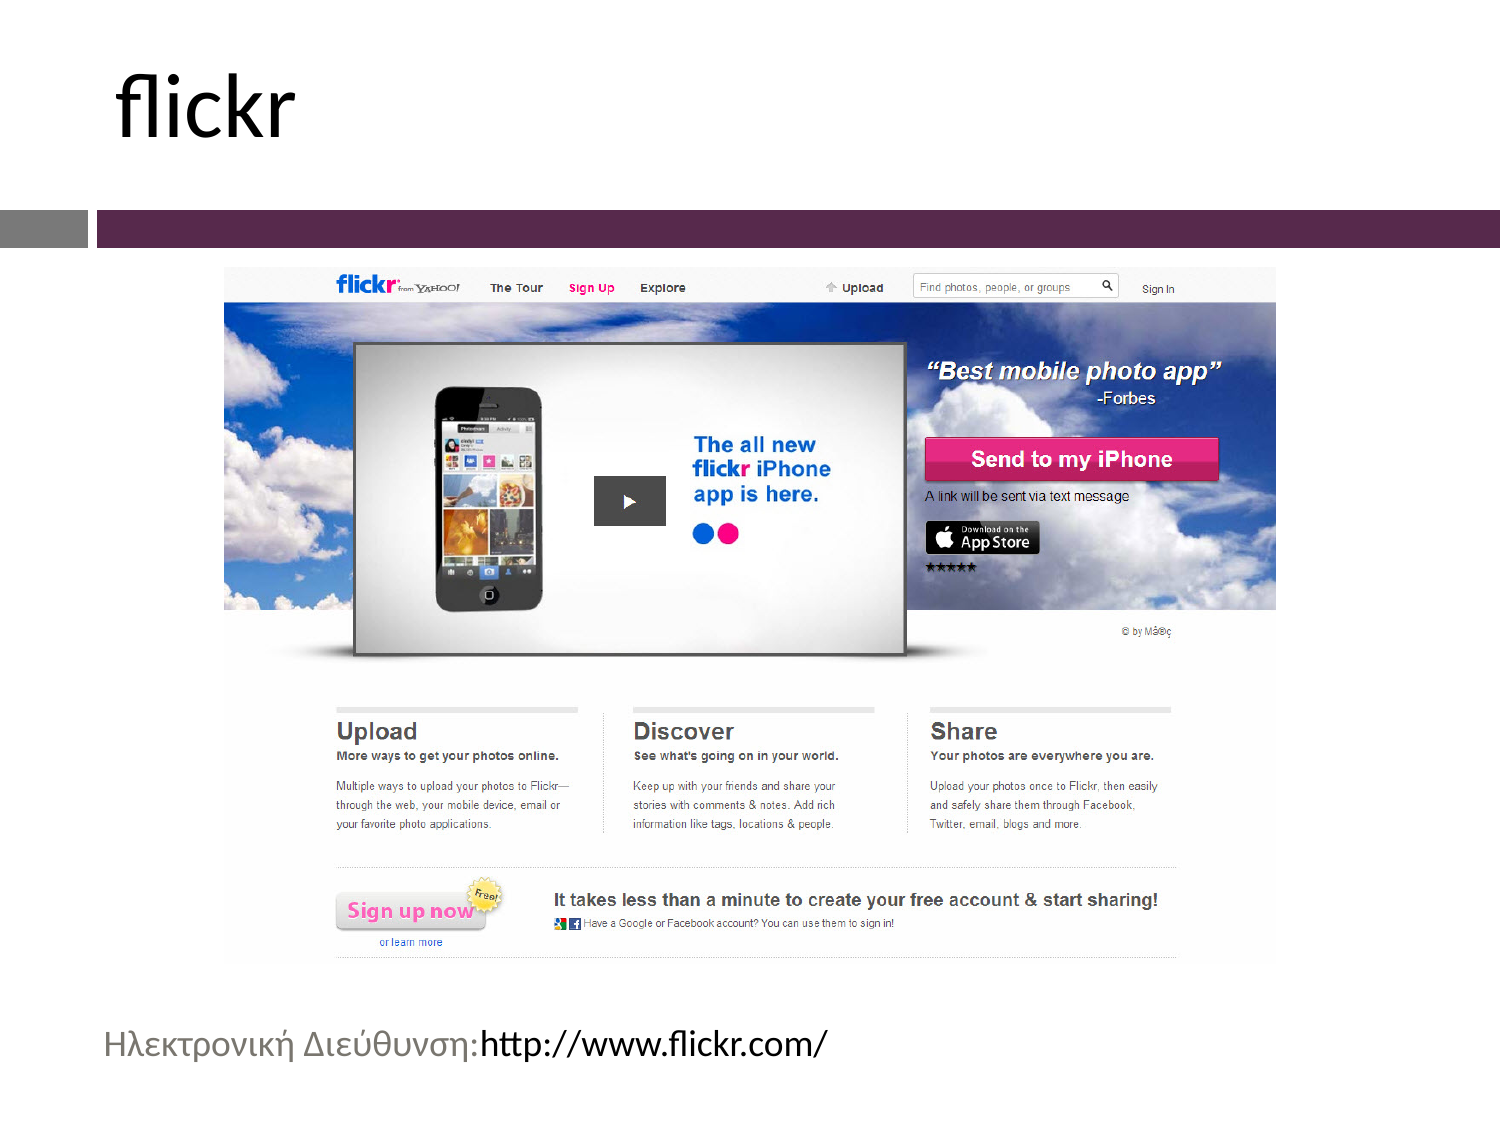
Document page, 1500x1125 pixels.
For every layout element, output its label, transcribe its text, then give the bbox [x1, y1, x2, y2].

picture [224, 267, 1276, 964]
text_box Ηλεκτρονική Διεύθυνση:http://www.flickr.com/ [88, 1011, 1423, 1071]
title flickr [100, 19, 1438, 182]
